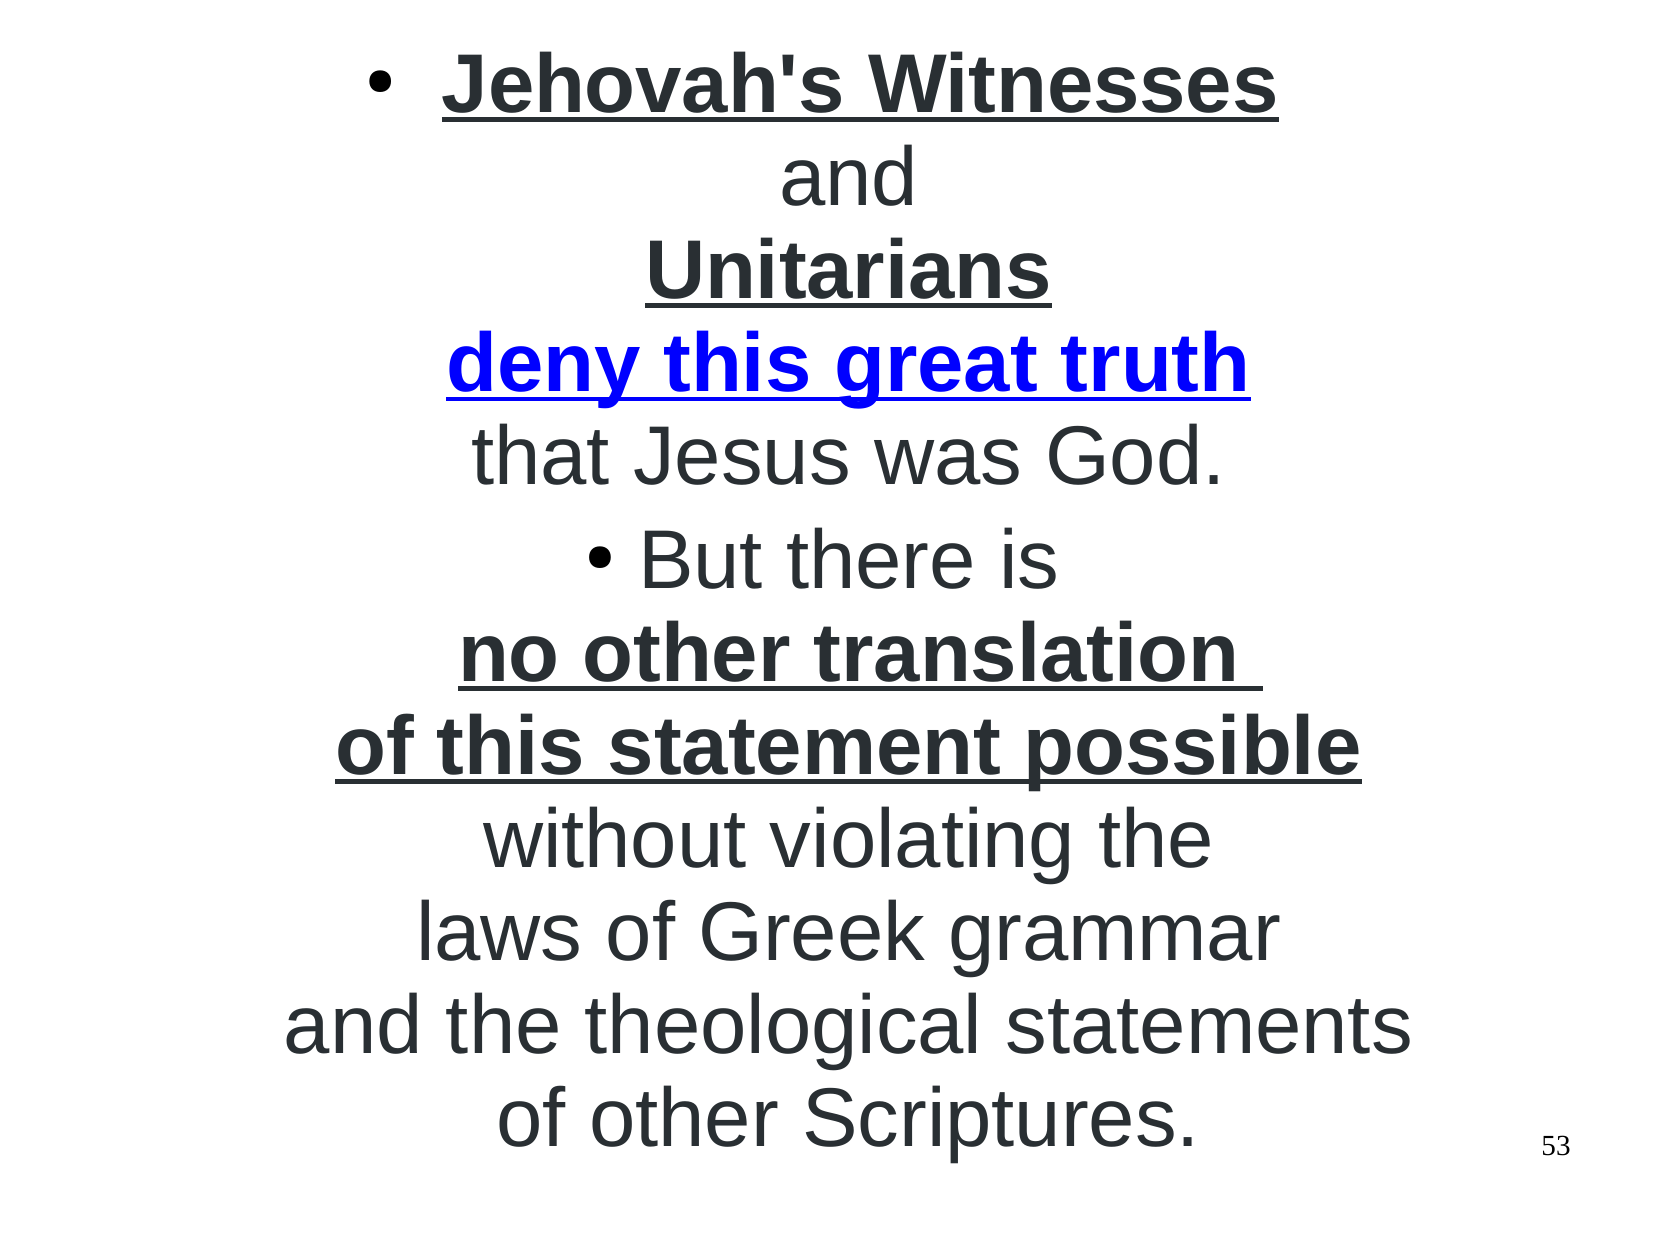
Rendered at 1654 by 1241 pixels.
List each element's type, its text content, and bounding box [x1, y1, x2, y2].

list Jehovah's Witnesses and Unitarians deny this great truth that Jesus was God. But there is no other translation of this statement possible without violating the laws of Greek grammar and the theological statements of other Scriptures. [37, 37, 1613, 1238]
